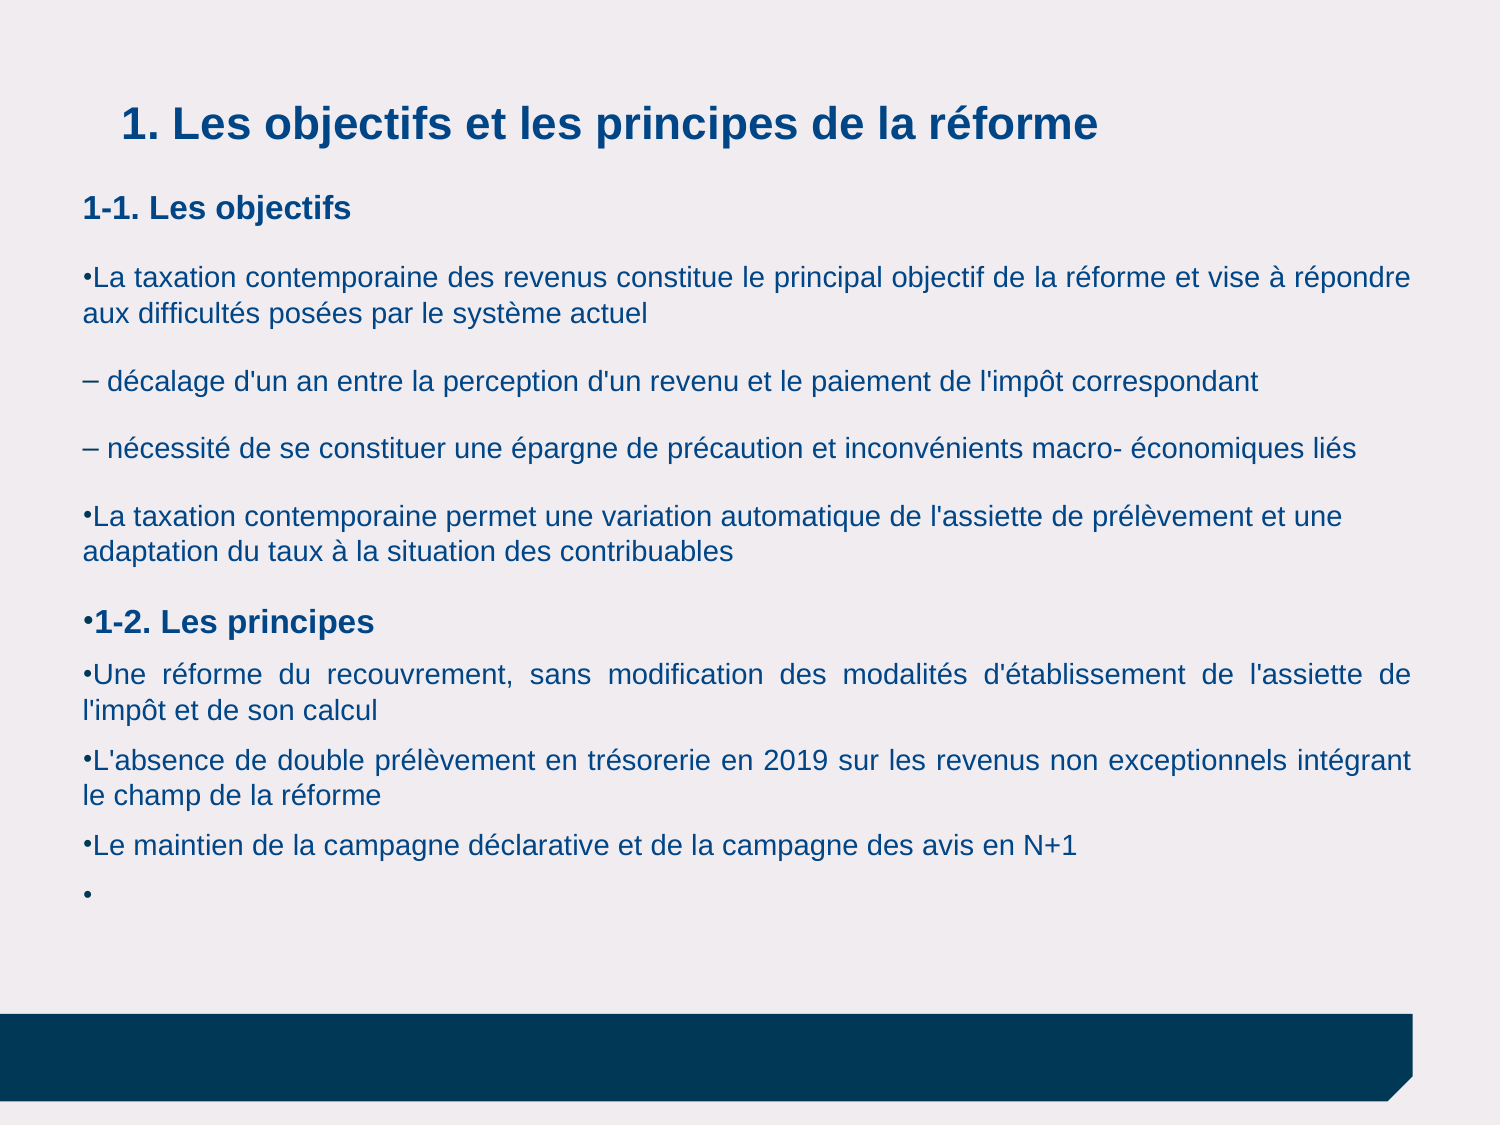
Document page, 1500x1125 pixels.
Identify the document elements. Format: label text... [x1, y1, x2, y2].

list 1-1. Les objectifs La taxation contemporaine des revenus constitue le principal objectif de la réforme et vise à répondre aux difficultés posées par le système actuel décalage d'un an entre la perception d'un revenu et le paiement de l'impôt correspondant nécessité de se constituer une épargne de précaution et inconvénients macro- économiques liés La taxation contemporaine permet une variation automatique de l'assiette de prélèvement et une adaptation du taux à la situation des contribuables 1-2. Les principes Une réforme du recouvrement, sans modification des modalités d'établissement de l'assiette de l'impôt et de son calcul L'absence de double prélèvement en trésorerie en 2019 sur les revenus non exceptionnels intégrant le champ de la réforme Le maintien de la campagne déclarative et de la campagne des avis en N+1 [82, 186, 1418, 1014]
text_box [0, 1013, 1413, 1102]
title 1. Les objectifs et les principes de la réforme [121, 68, 1438, 180]
